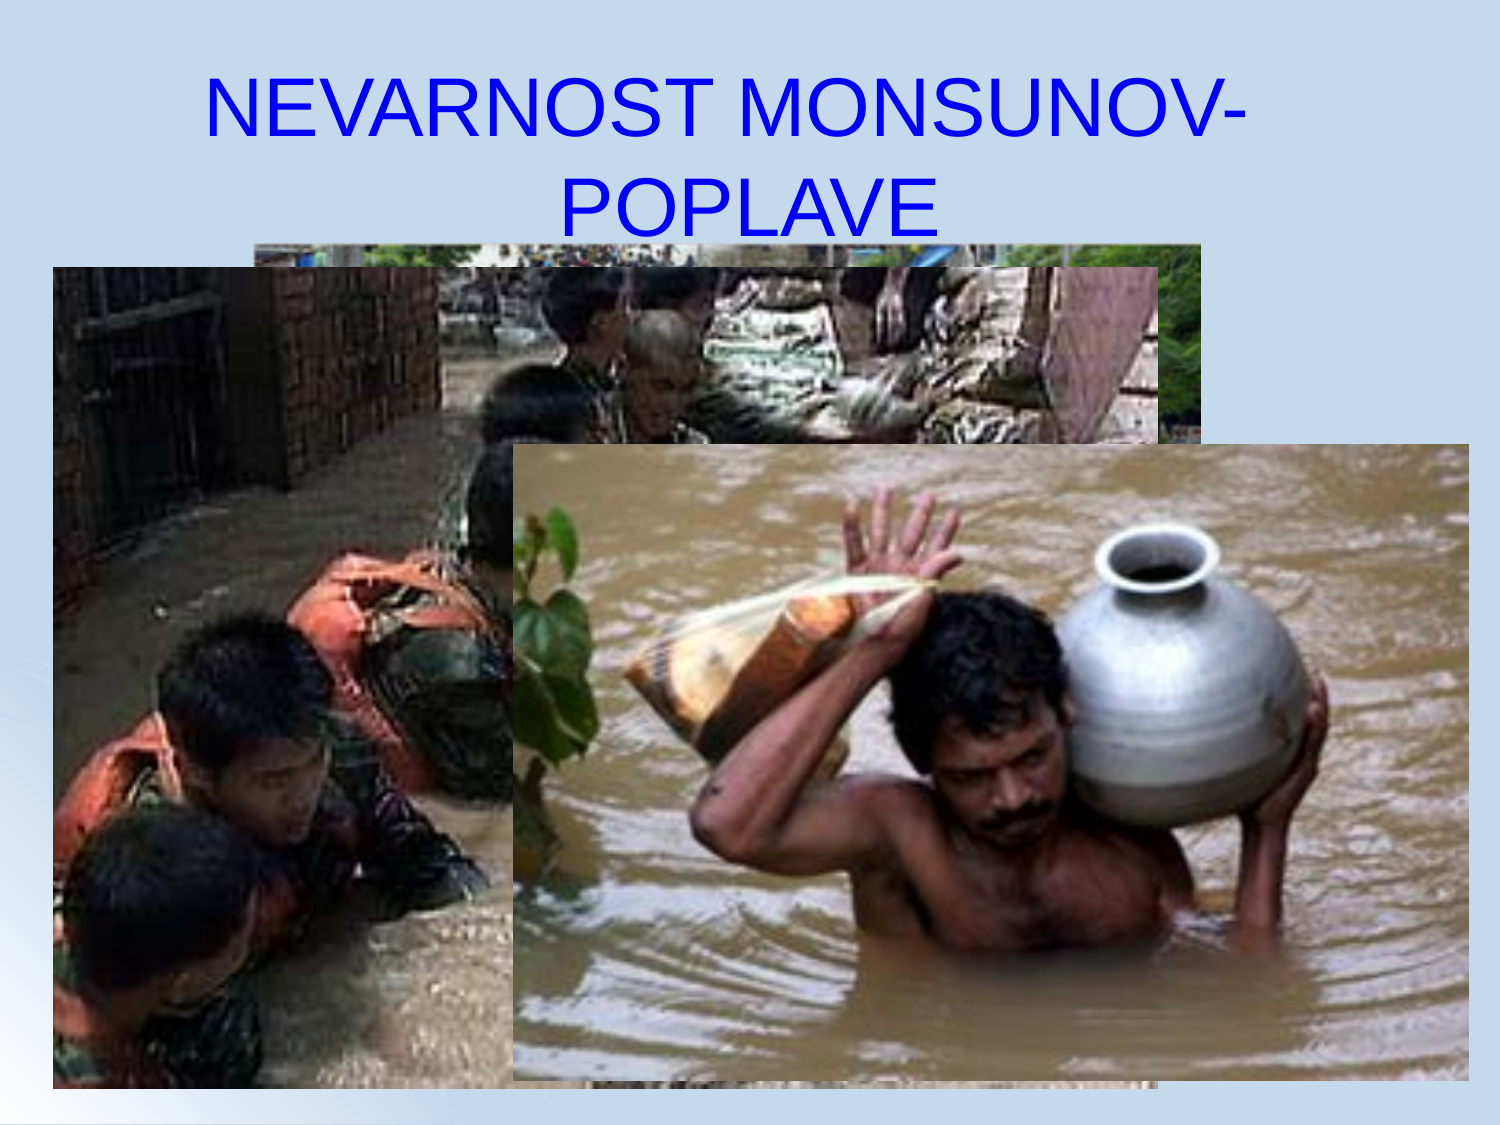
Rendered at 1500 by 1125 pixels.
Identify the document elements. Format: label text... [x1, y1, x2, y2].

title NEVARNOST MONSUNOV- POPLAVE [75, 45, 1425, 233]
picture [53, 243, 1469, 1089]
